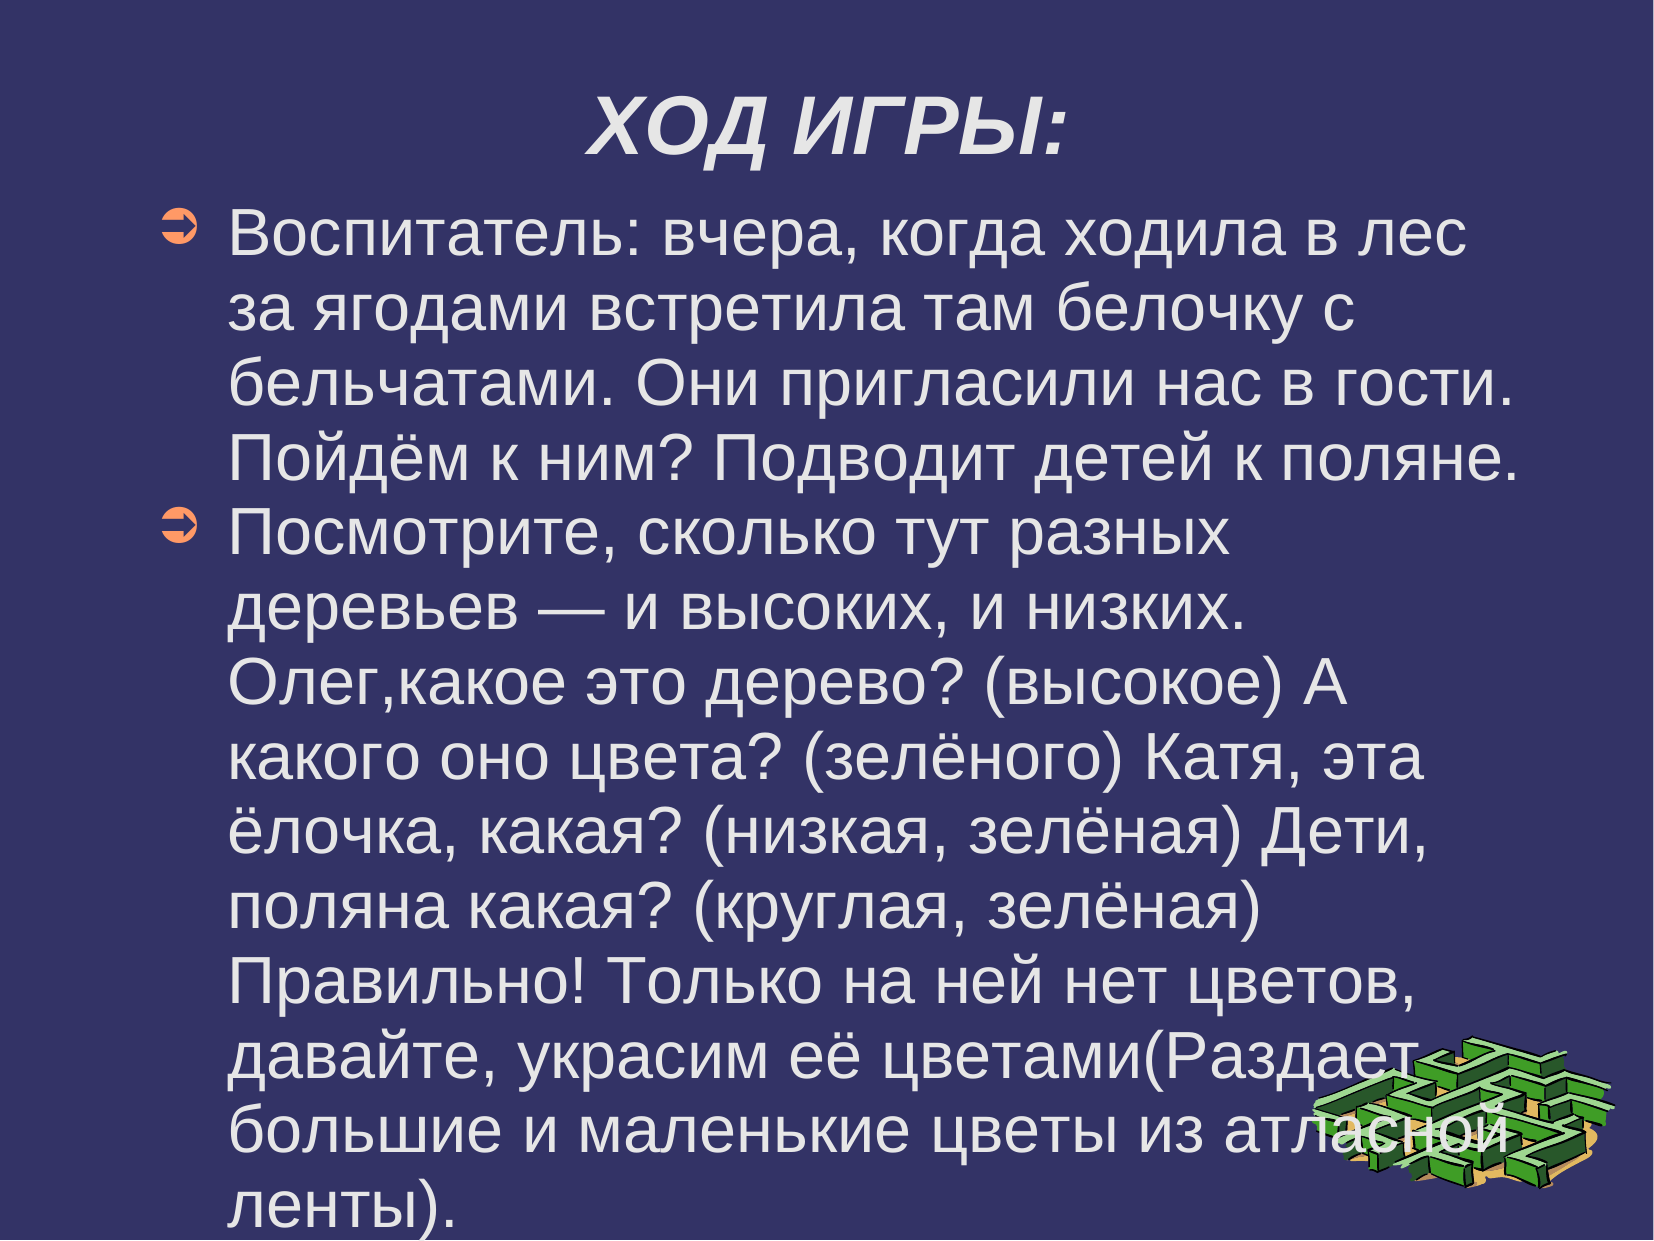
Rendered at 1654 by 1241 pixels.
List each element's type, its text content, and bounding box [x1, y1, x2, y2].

list Воспитатель: вчера, когда ходила в лес за ягодами встретила там белочку с бельчатами. Они пригласили нас в гости. Пойдём к ним? Подводит детей к поляне. Посмотрите, сколько тут разных деревьев — и высоких, и низких. Олег,какое это дерево? (высокое) А какого оно цвета? (зелёного) Катя, эта ёлочка, какая? (низкая, зелёная) Дети, поляна какая? (круглая, зелёная) Правильно! Только на ней нет цветов, давайте, украсим её цветами(Раздает большие и маленькие цветы из атласной ленты). [144, 195, 1536, 1168]
title ХОД ИГРЫ: [123, 29, 1536, 222]
